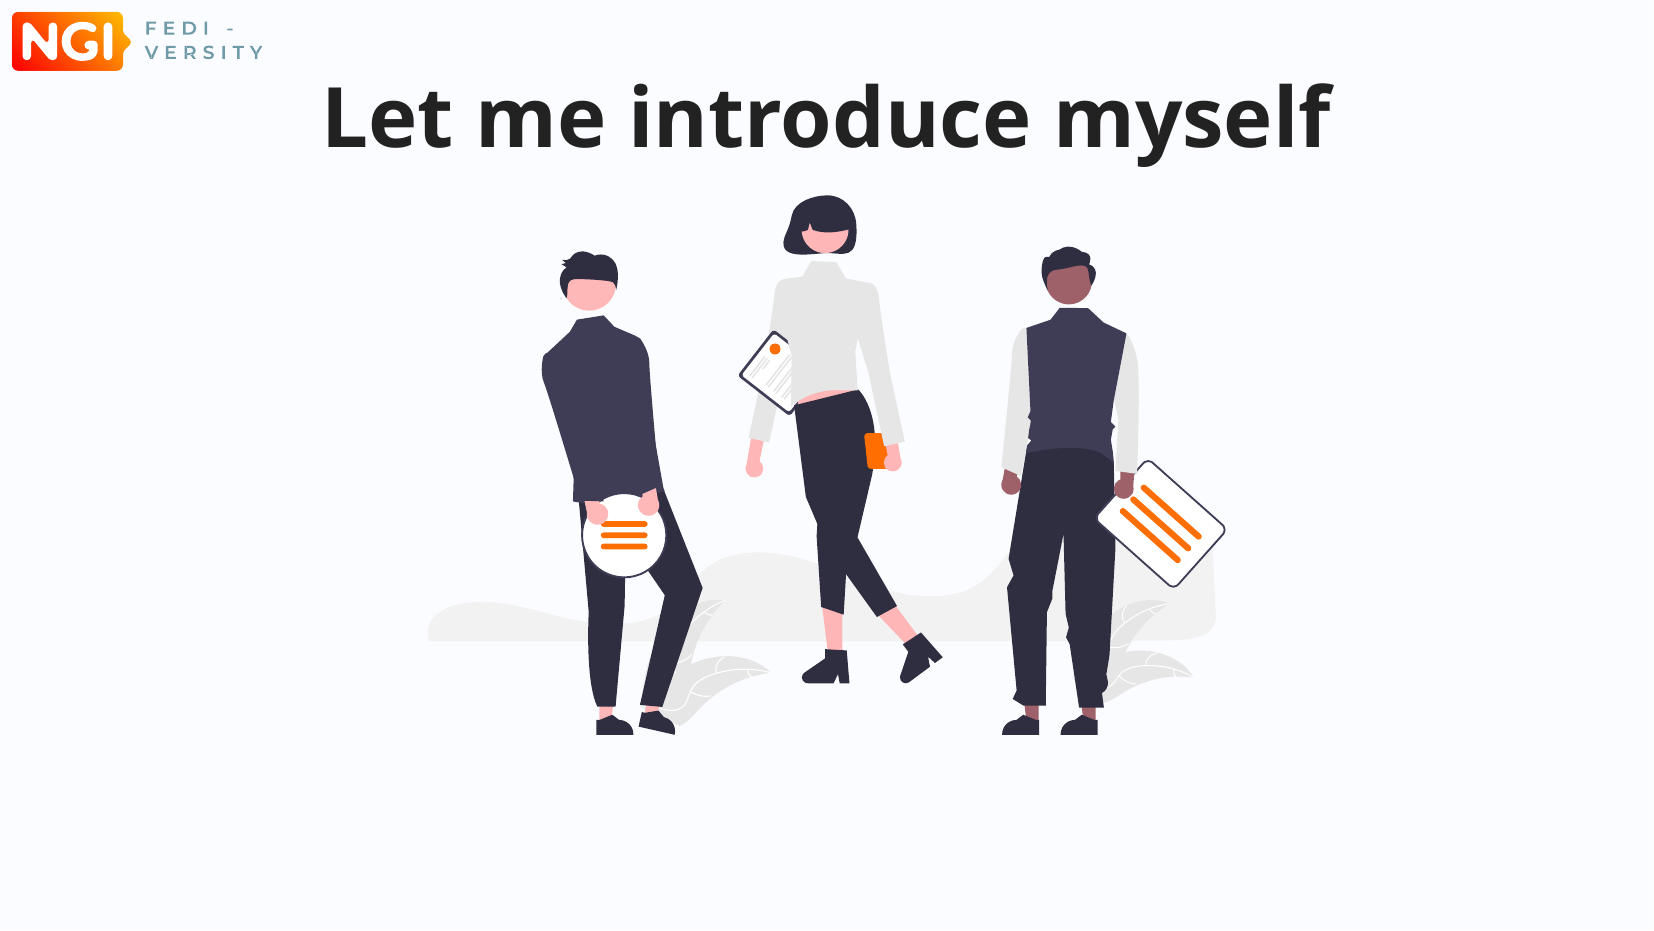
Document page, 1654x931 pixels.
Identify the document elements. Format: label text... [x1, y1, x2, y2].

title Let me introduce myself [82, 37, 1571, 193]
picture [427, 195, 1226, 735]
